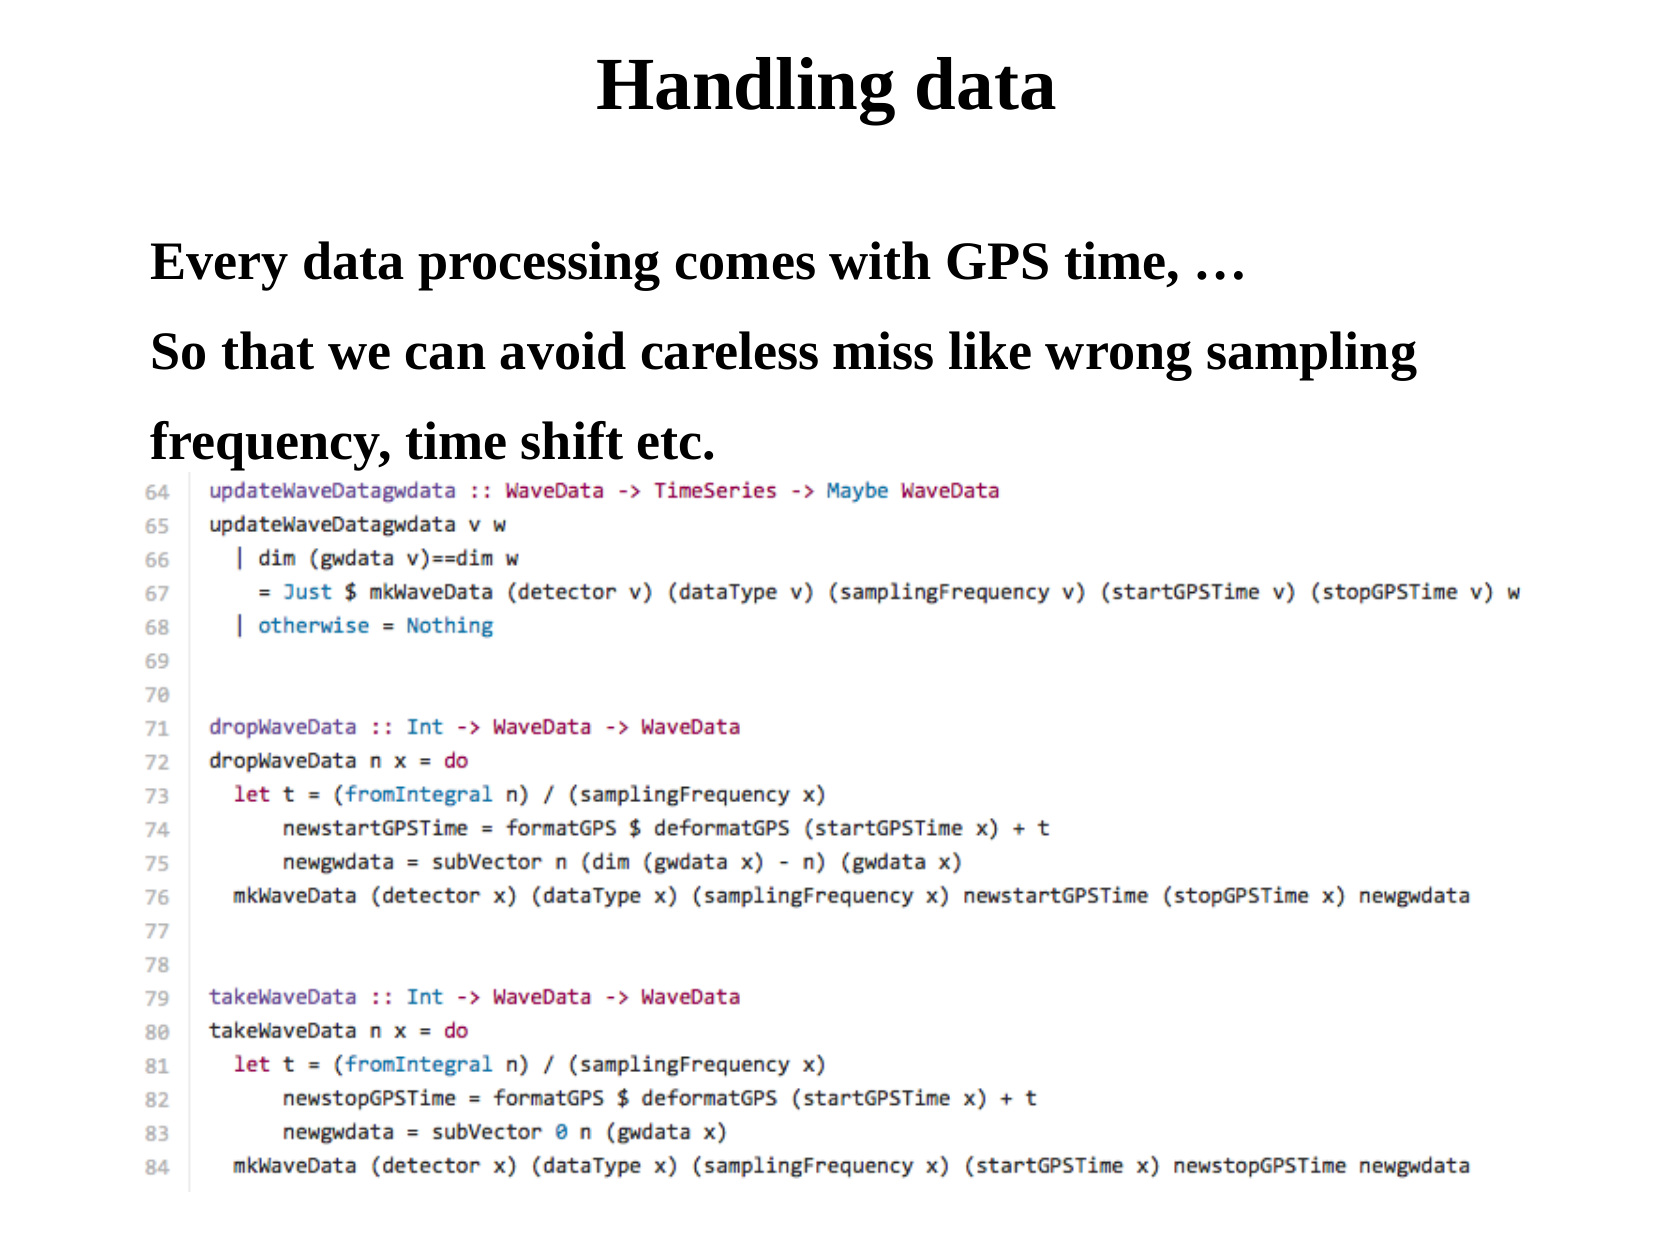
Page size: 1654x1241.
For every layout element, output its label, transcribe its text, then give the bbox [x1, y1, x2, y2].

picture [127, 472, 1548, 1192]
title Handling data [82, 46, 1571, 122]
text_box Every data processing comes with GPS time, … So that we can avoid careless miss like wrong sampling frequency, time shift etc. [135, 194, 1494, 426]
